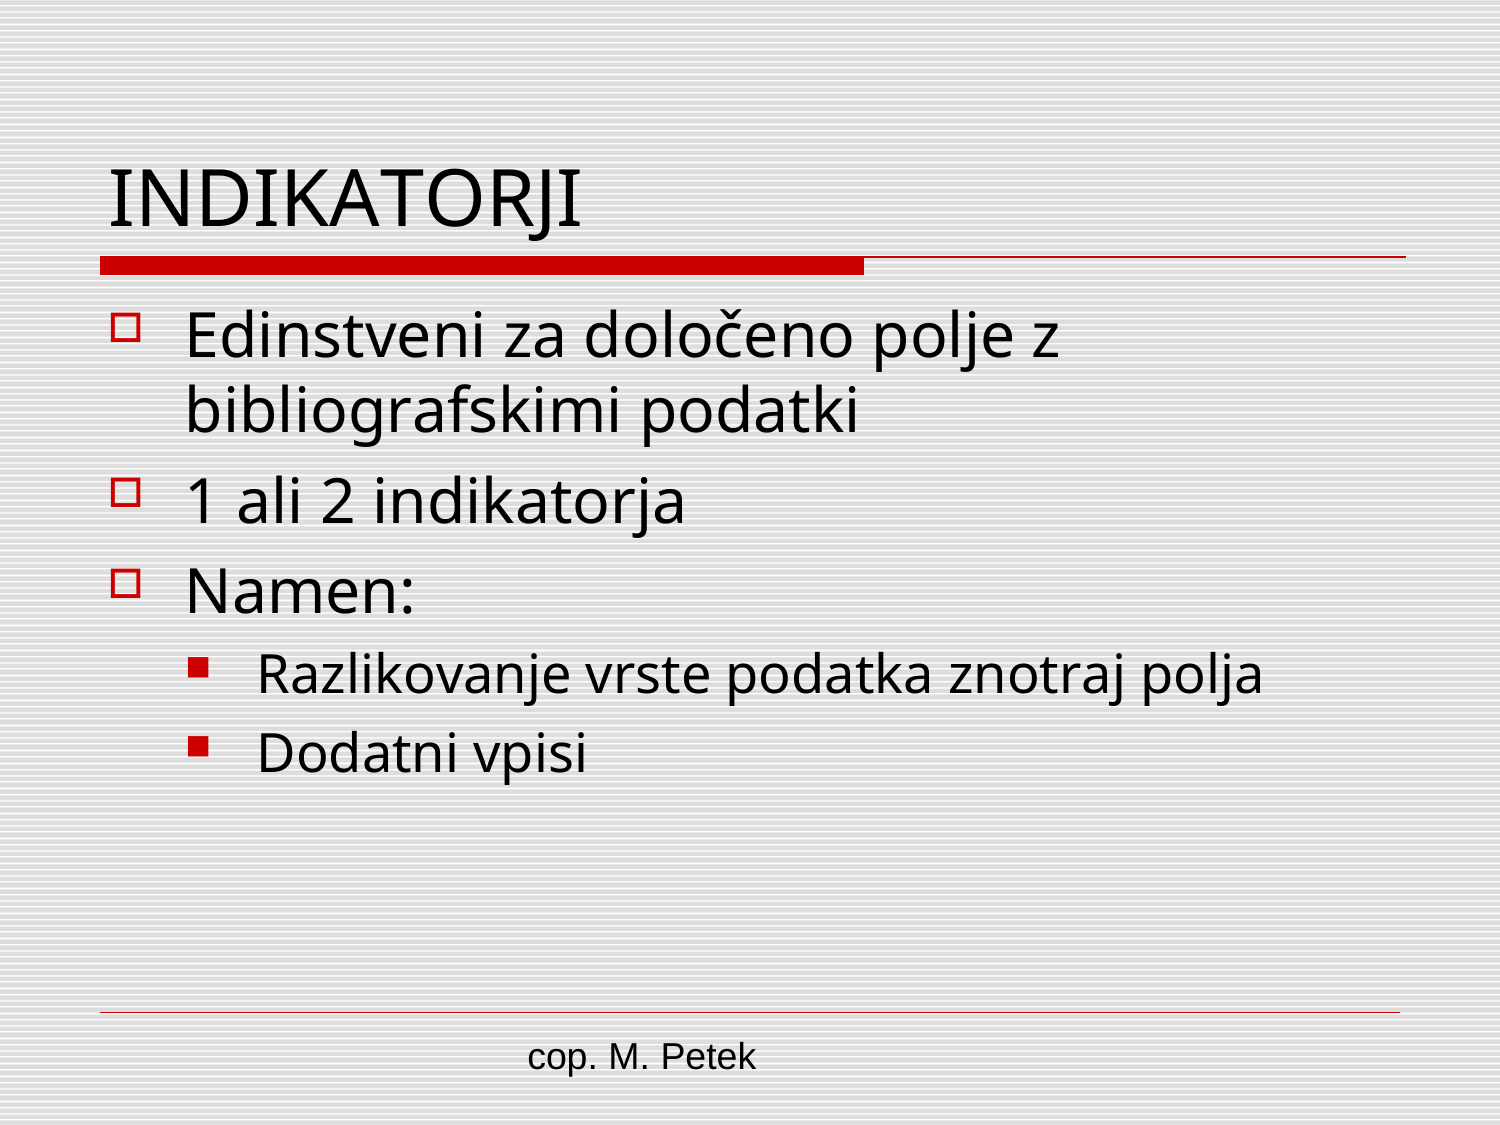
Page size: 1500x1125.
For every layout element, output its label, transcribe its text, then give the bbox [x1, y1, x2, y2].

list Edinstveni za določeno polje z bibliografskimi podatki 1 ali 2 indikatorja Namen: Razlikovanje vrste podatka znotraj polja Dodatni vpisi [92, 287, 1406, 988]
picture [0, 0, 1500, 1125]
title INDIKATORJI [94, 49, 1407, 250]
